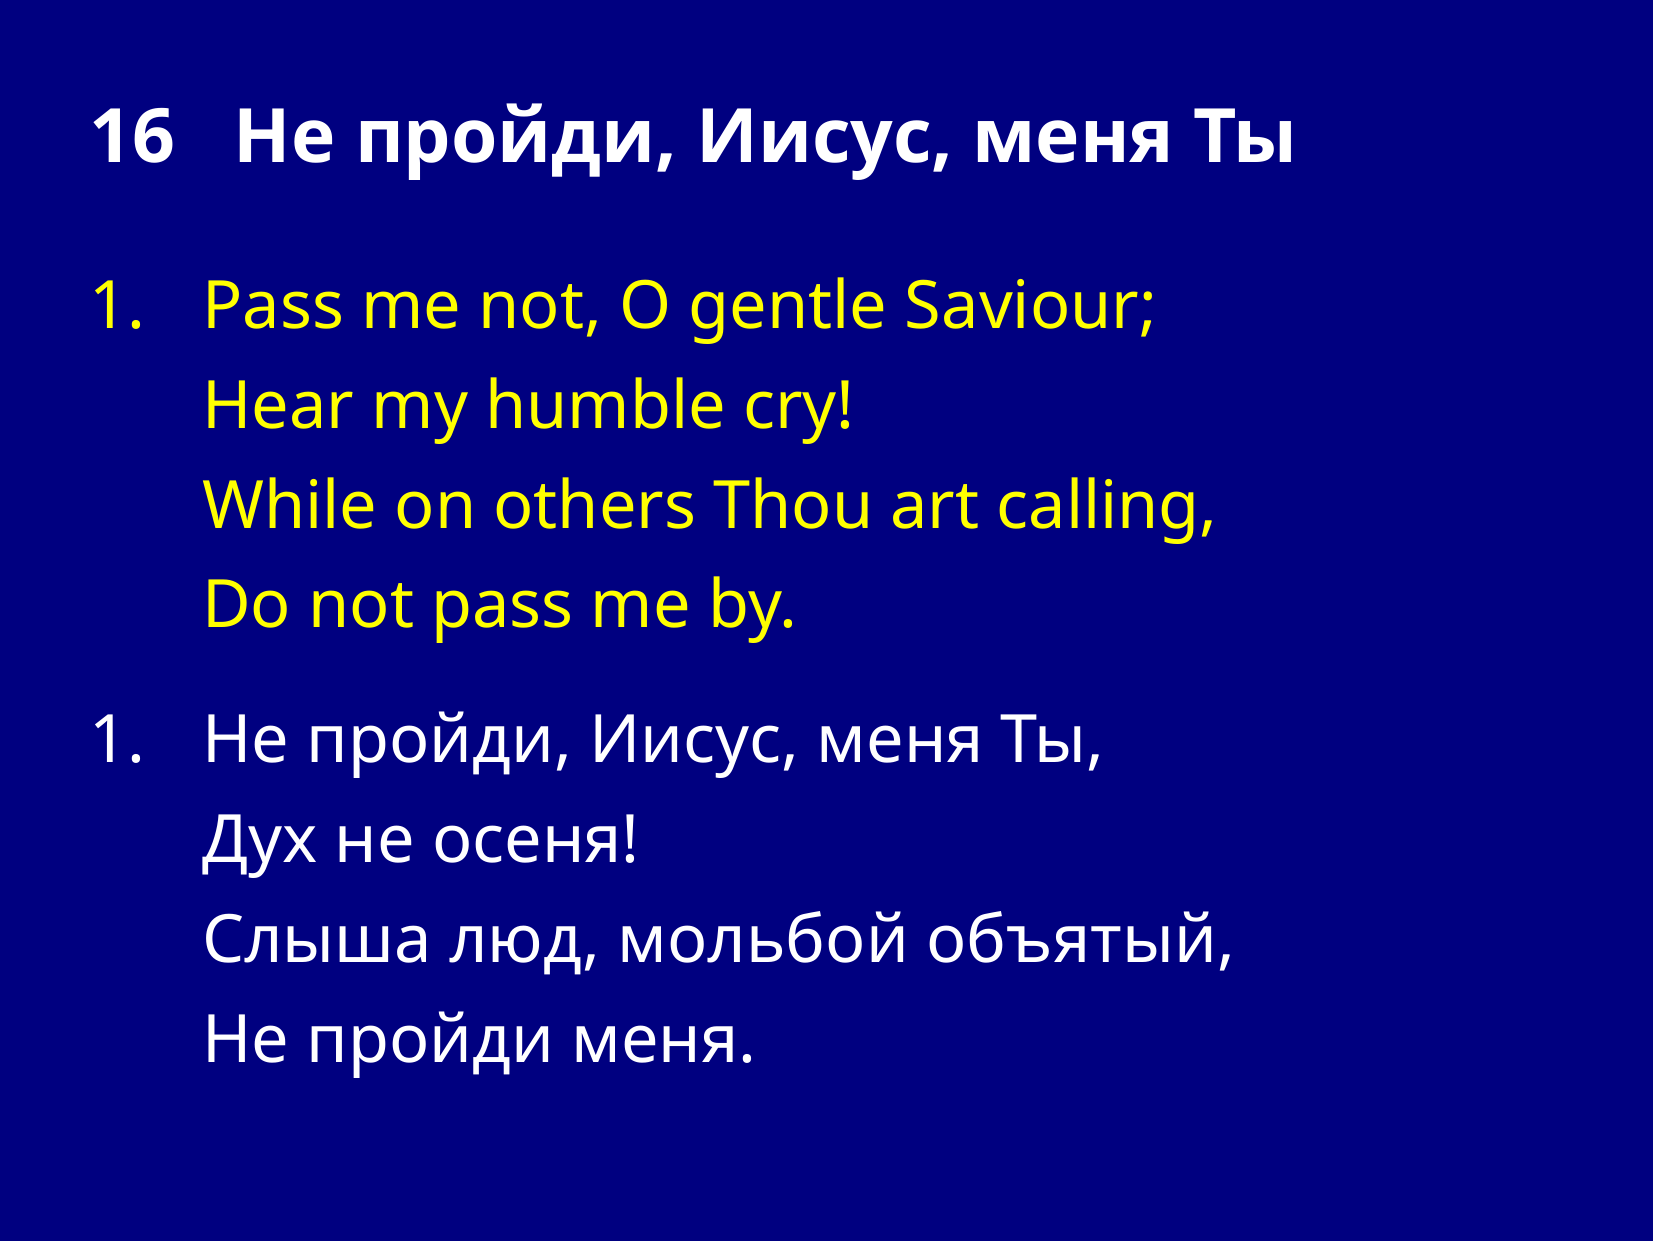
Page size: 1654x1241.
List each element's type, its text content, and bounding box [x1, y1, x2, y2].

text_box 16 Не пройди, Иисус, меня Ты [75, 75, 1576, 188]
text_box 1. Pass me not, O gentle Saviour; Hear my humble cry! While on others Thou art calling, Do not pass me by. [75, 188, 1576, 638]
text_box 1. Не пройди, Иисус, меня Ты, Дух не осеня! Слыша люд, мольбой объятый, Не пройди меня. [75, 675, 1576, 1163]
